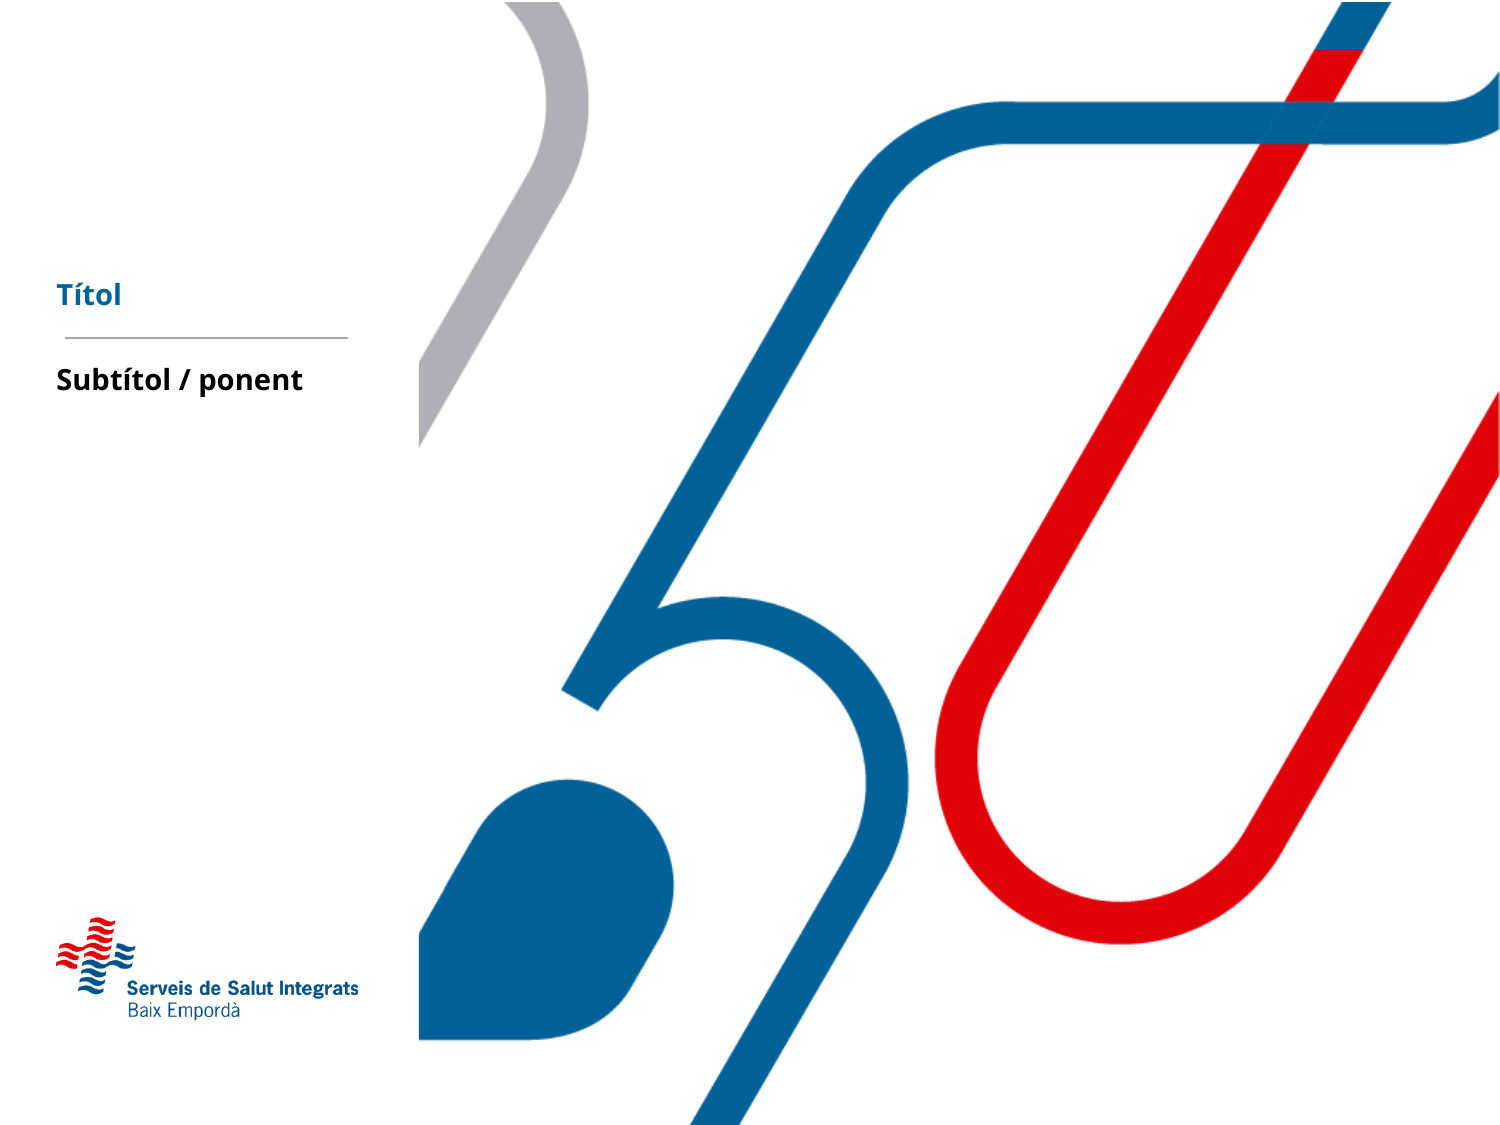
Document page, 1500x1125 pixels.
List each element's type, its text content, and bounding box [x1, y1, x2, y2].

picture [418, 2, 1500, 1125]
picture [56, 905, 358, 1032]
title Títol [41, 78, 420, 320]
text_box Subtítol / ponent [41, 356, 420, 598]
